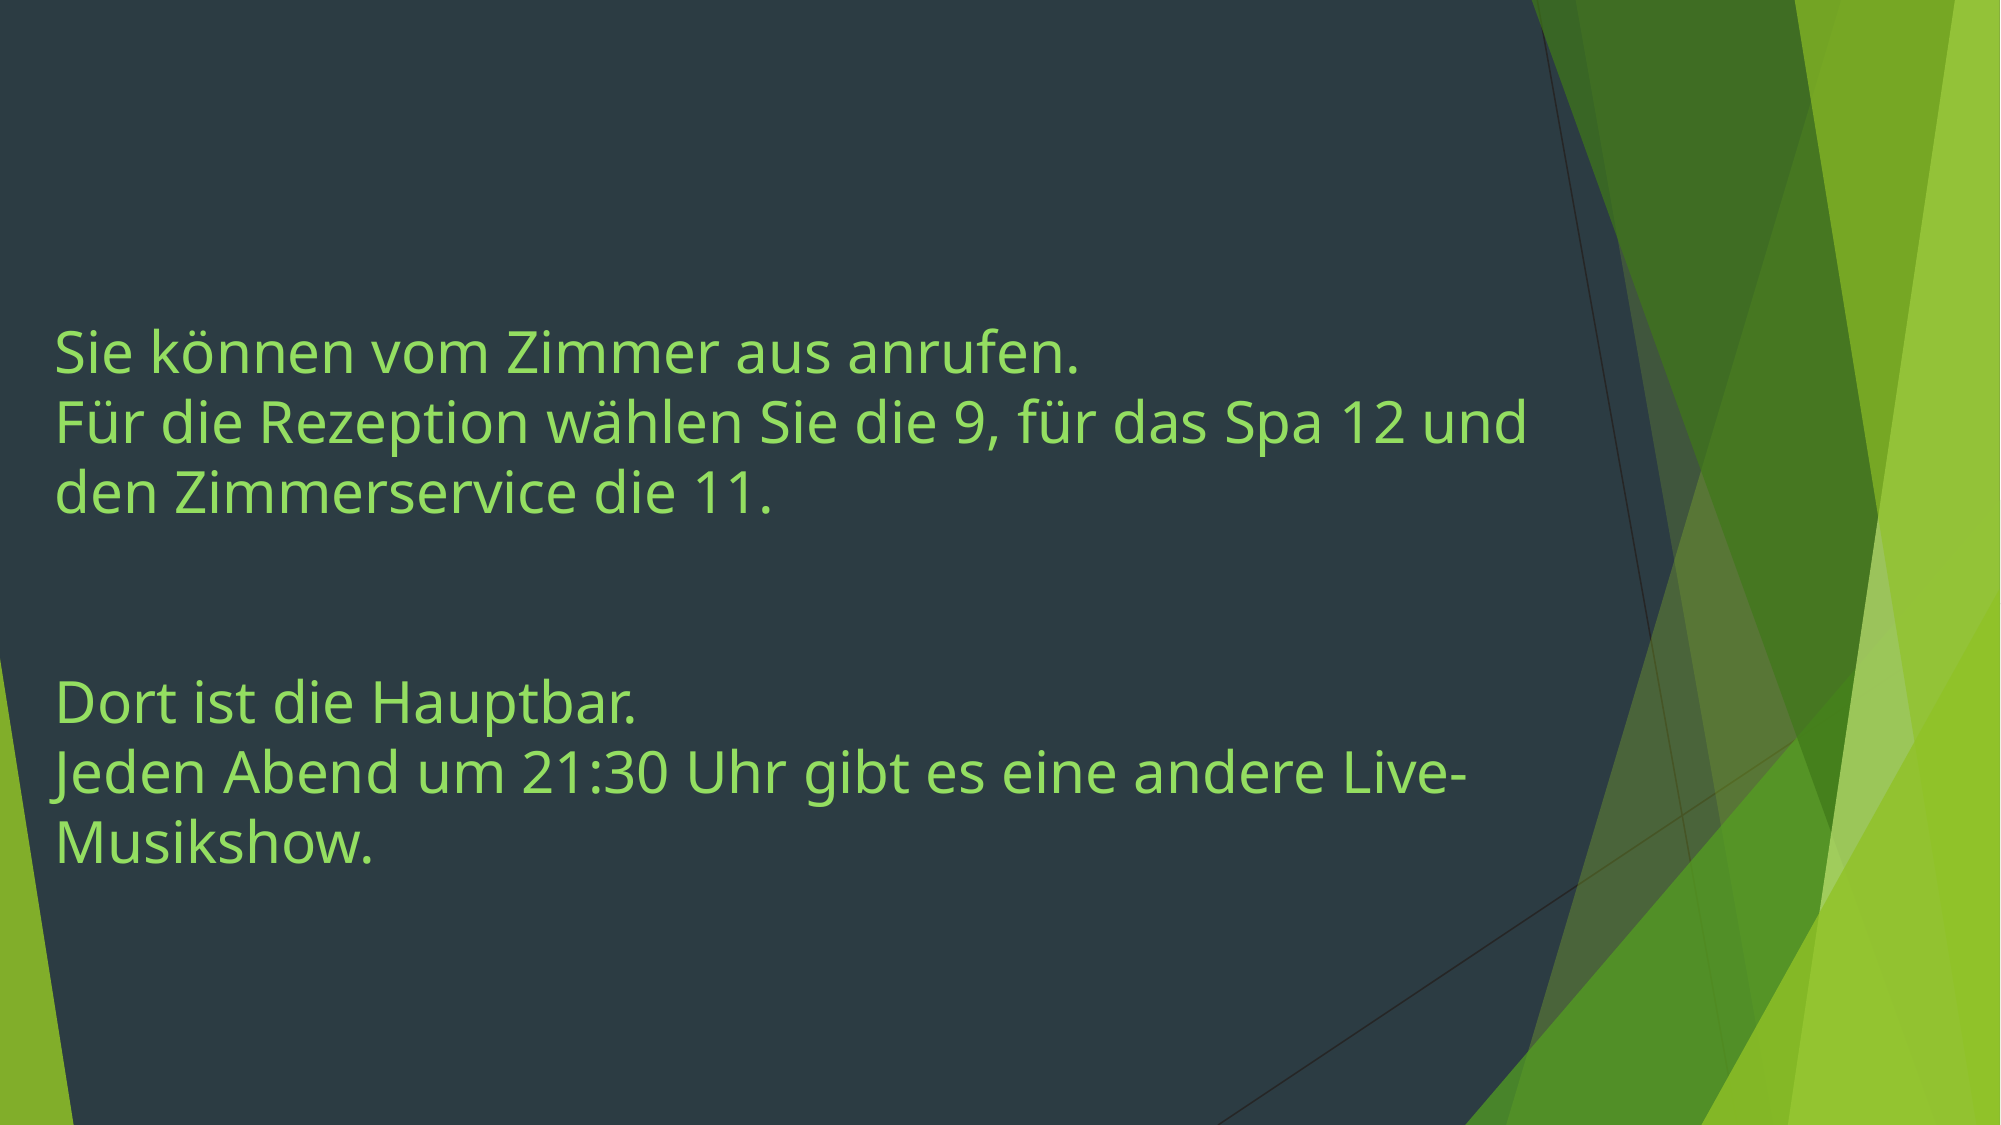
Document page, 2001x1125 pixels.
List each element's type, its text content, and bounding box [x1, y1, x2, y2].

text_box Sie können vom Zimmer aus anrufen. Für die Rezeption wählen Sie die 9, für das Spa 12 und den Zimmerservice die 11. Dort ist die Hauptbar. Jeden Abend um 21:30 Uhr gibt es eine andere Live-Musikshow. [39, 307, 1664, 889]
